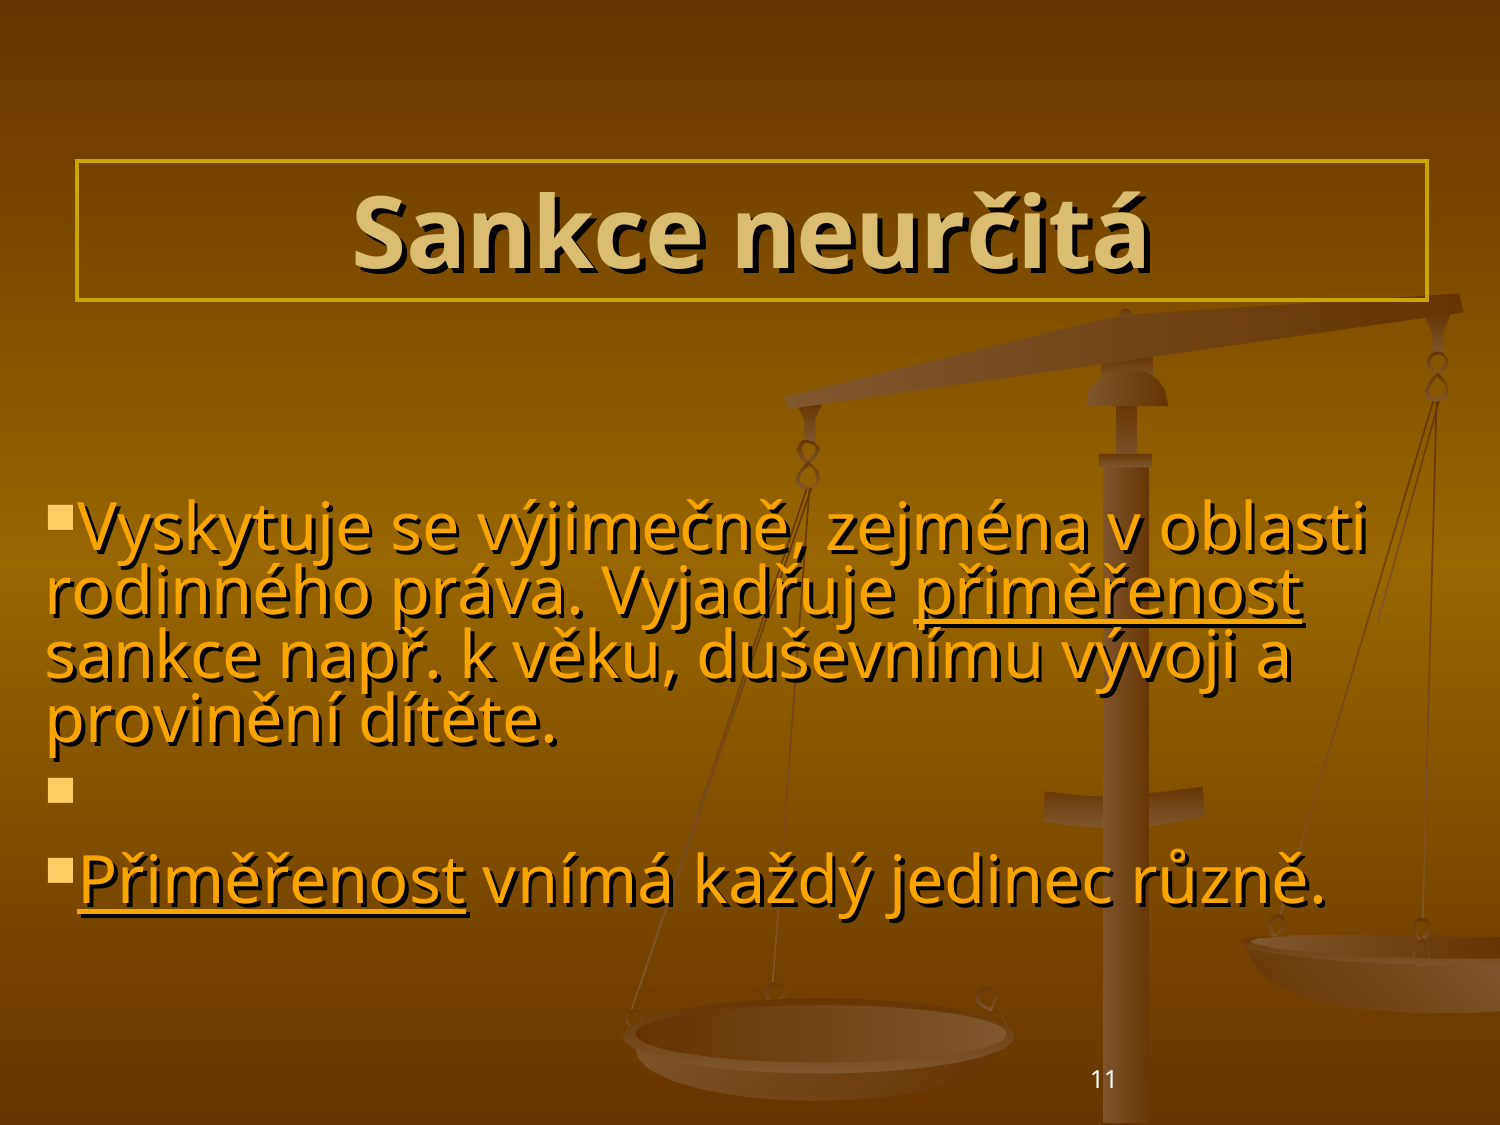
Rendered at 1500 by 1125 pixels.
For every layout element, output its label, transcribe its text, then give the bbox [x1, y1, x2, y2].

text_box [1074, 1029, 1425, 1105]
list Vyskytuje se výjimečně, zejména v oblasti rodinného práva. Vyjadřuje přiměřenost sankce např. k věku, duševnímu vývoji a provinění dítěte. Přiměřenost vnímá každý jedinec různě. [29, 491, 1500, 943]
title Sankce neurčitá [76, 160, 1427, 301]
